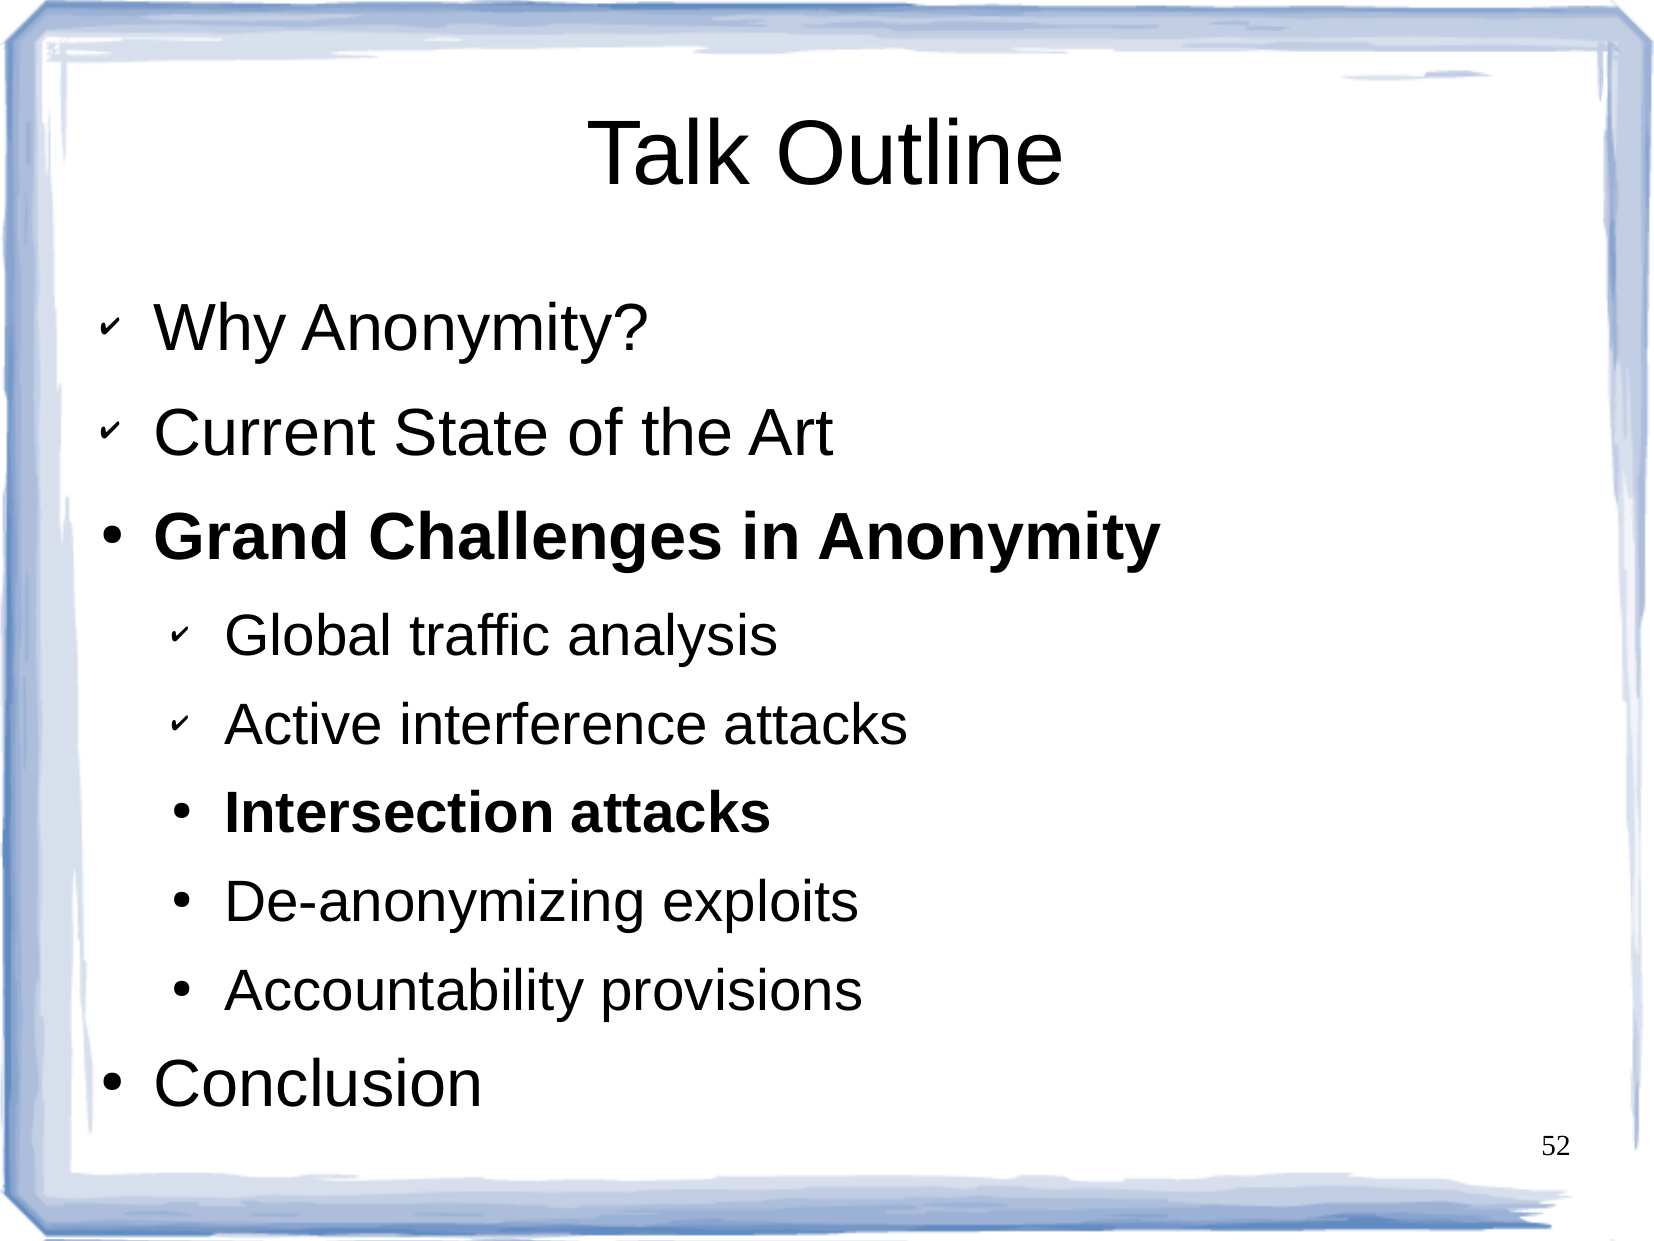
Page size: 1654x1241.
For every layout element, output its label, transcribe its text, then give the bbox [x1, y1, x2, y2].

list Why Anonymity? Current State of the Art Grand Challenges in Anonymity Global traffic analysis Active interference attacks Intersection attacks De-anonymizing exploits Accountability provisions Conclusion [82, 290, 1571, 1120]
title Talk Outline [82, 49, 1571, 257]
picture [0, 0, 1654, 1241]
